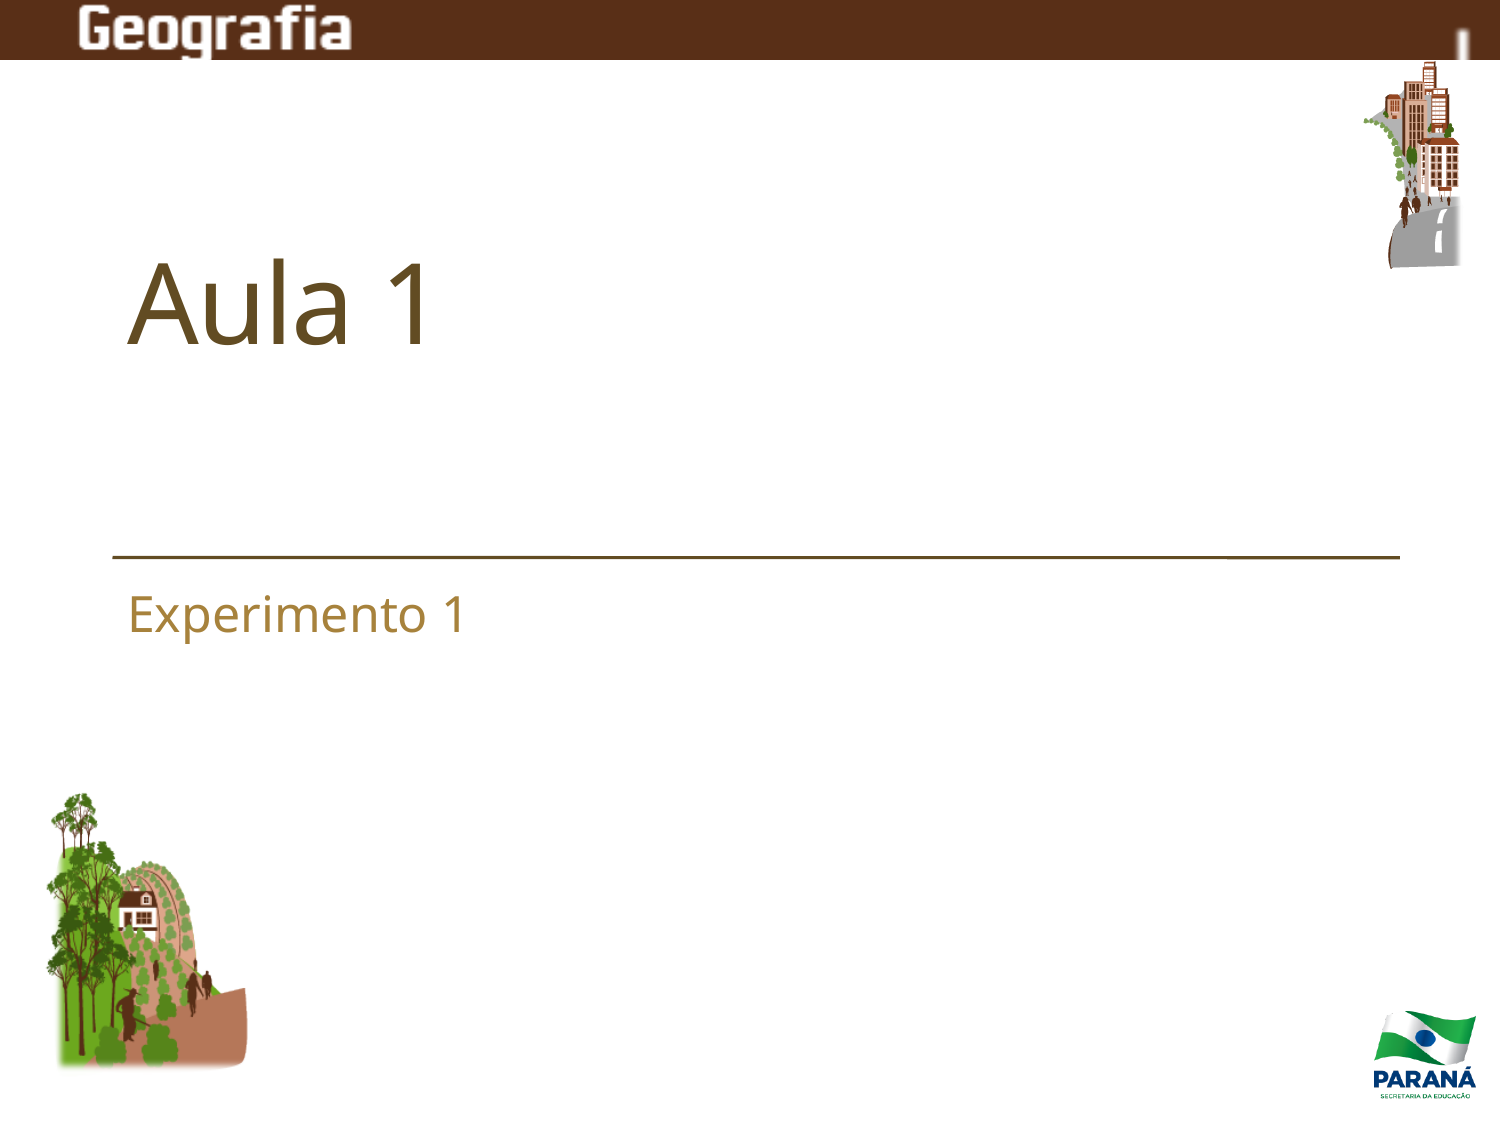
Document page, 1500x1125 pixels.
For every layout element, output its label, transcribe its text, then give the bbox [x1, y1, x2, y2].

picture [1363, 0, 1500, 303]
picture [0, 691, 313, 1125]
picture [76, 0, 354, 65]
title Aula 1 [112, 224, 1400, 542]
list Experimento 1 [112, 575, 1163, 863]
picture [1374, 1011, 1476, 1099]
